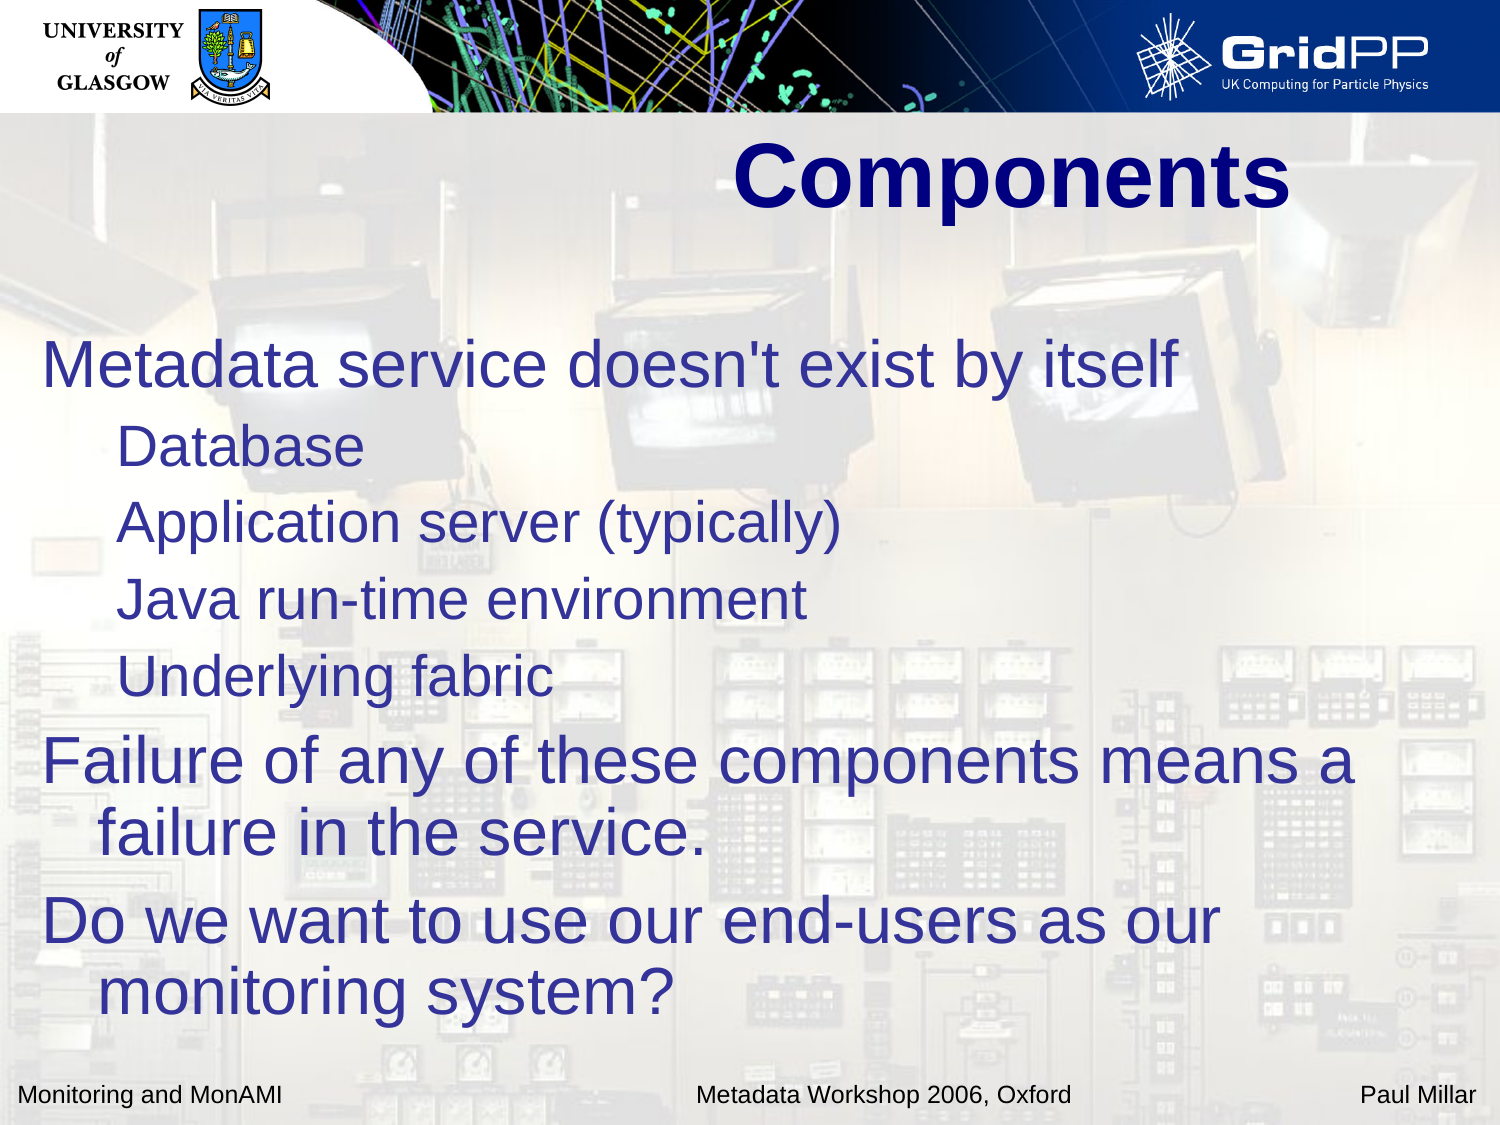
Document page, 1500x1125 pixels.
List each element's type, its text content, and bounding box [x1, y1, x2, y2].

picture [0, 0, 1500, 1125]
title Components [568, 127, 1457, 230]
list Metadata service doesn't exist by itself Database Application server (typically) Java run-time environment Underlying fabric Failure of any of these components means a failure in the service. Do we want to use our end-users as our monitoring system? [41, 329, 1442, 1058]
